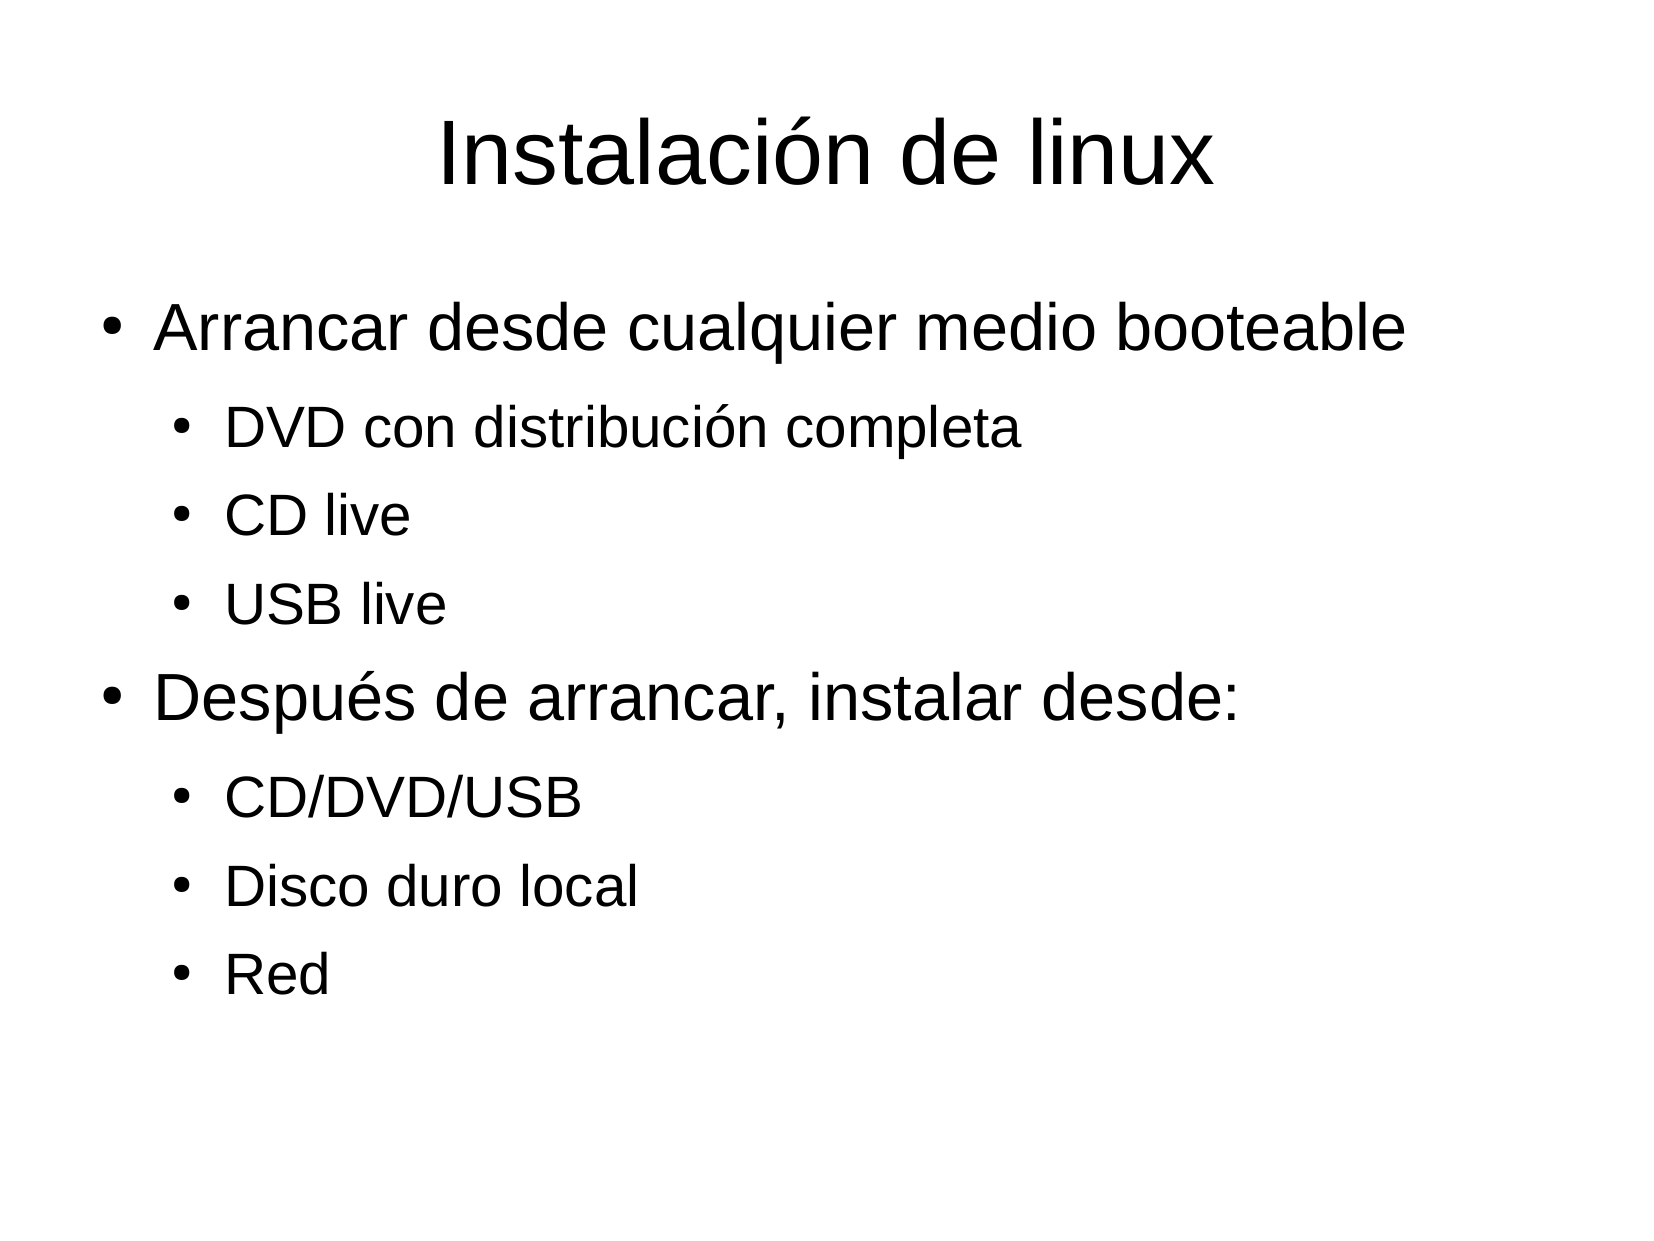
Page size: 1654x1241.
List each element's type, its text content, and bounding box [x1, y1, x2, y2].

list Arrancar desde cualquier medio booteable DVD con distribución completa CD live USB live Después de arrancar, instalar desde: CD/DVD/USB Disco duro local Red [82, 290, 1571, 1109]
title Instalación de linux [82, 49, 1571, 257]
